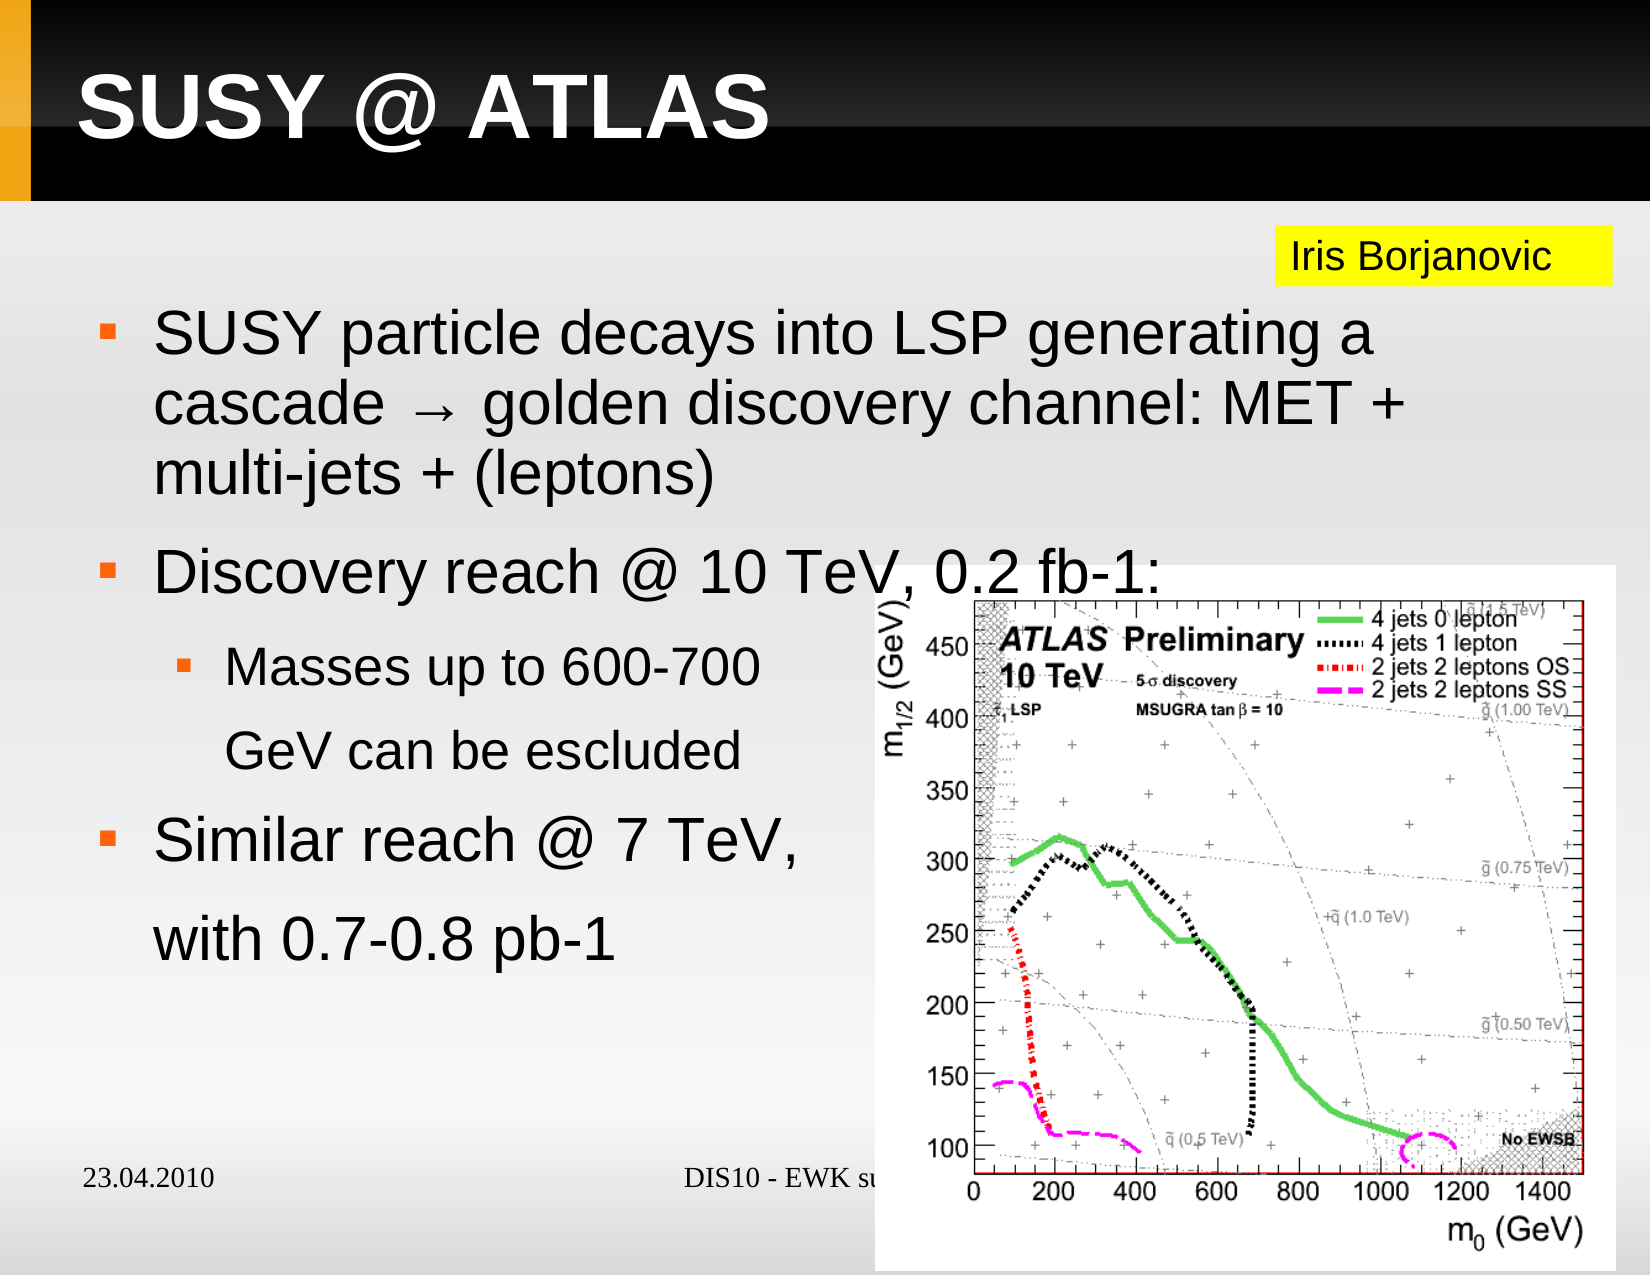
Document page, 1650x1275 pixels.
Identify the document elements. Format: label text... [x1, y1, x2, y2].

picture [0, 0, 1650, 1275]
list SUSY particle decays into LSP generating a cascade → golden discovery channel: MET + multi-jets + (leptons) Discovery reach @ 10 TeV, 0.2 fb-1: Masses up to 600-700 GeV can be escluded Similar reach @ 7 TeV, with 0.7-0.8 pb-1 [82, 298, 1568, 1126]
text_box Iris Borjanovic [1275, 225, 1613, 287]
title SUSY @ ATLAS [76, 7, 1562, 206]
